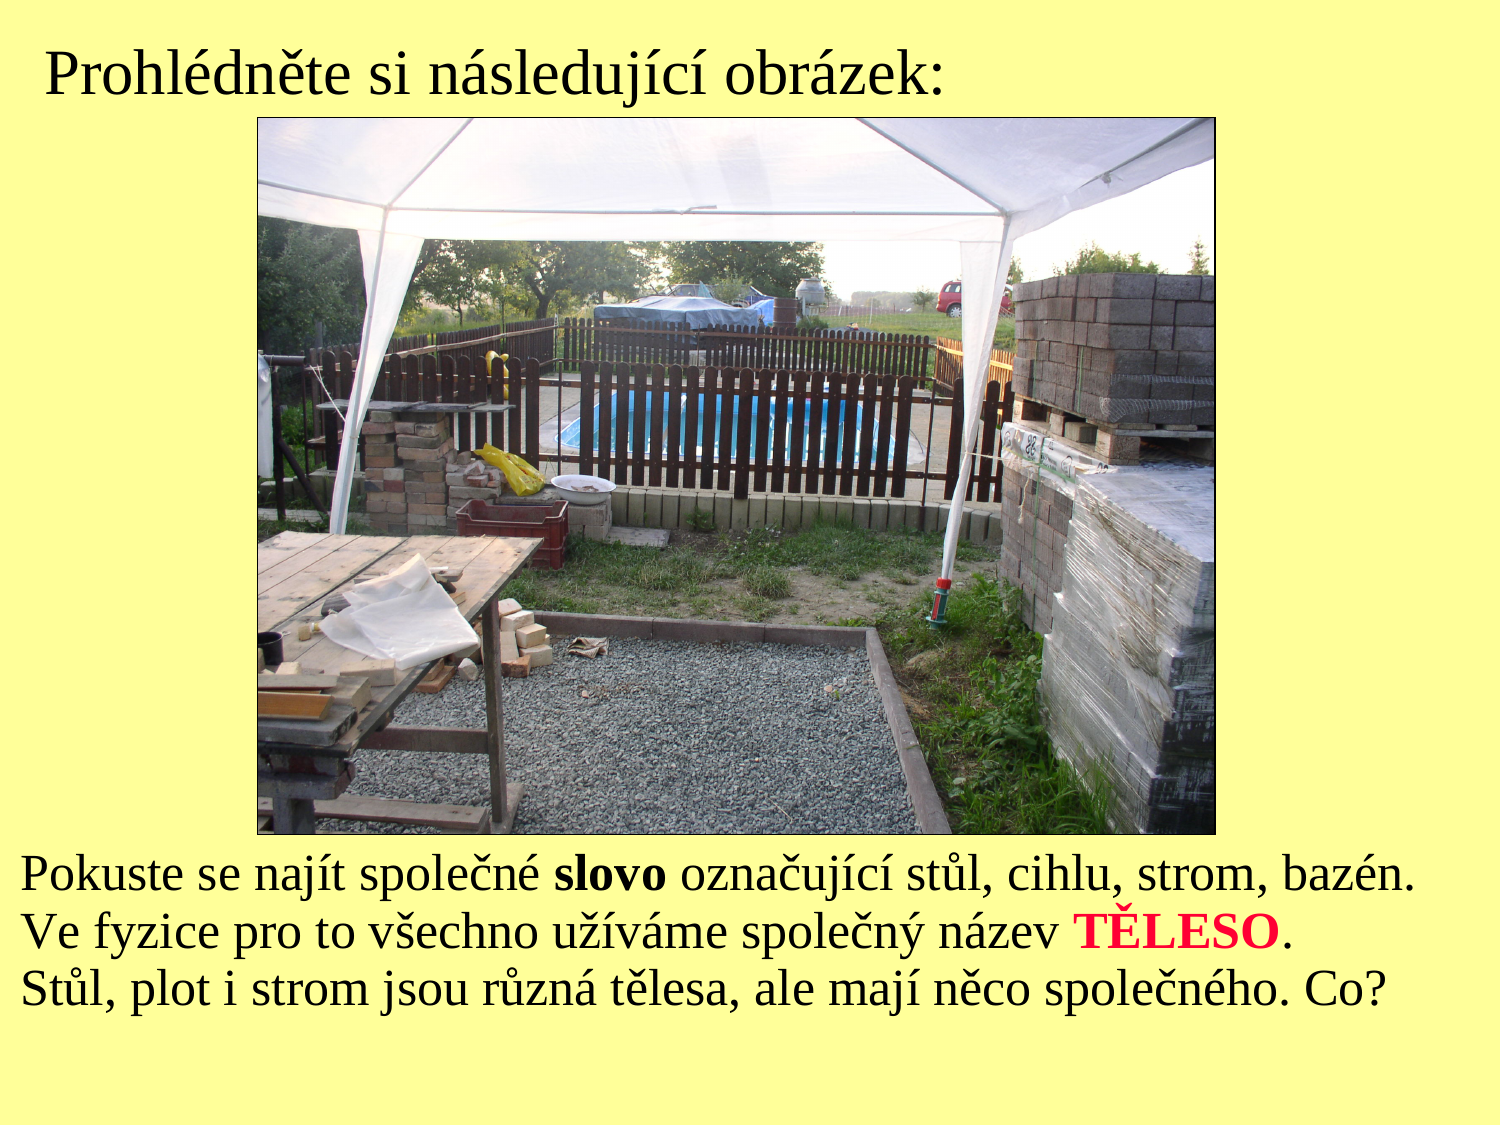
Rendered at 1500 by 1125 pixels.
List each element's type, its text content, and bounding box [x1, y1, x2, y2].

text_box Pokuste se najít společné slovo označující stůl, cihlu, strom, bazén. Ve fyzice pro to všechno užíváme společný název TĚLESO. Stůl, plot i strom jsou různá tělesa, ale mají něco společného. Co? [16, 826, 1417, 1029]
text_box Prohlédněte si následující obrázek: [29, 29, 963, 117]
picture [258, 118, 1215, 834]
